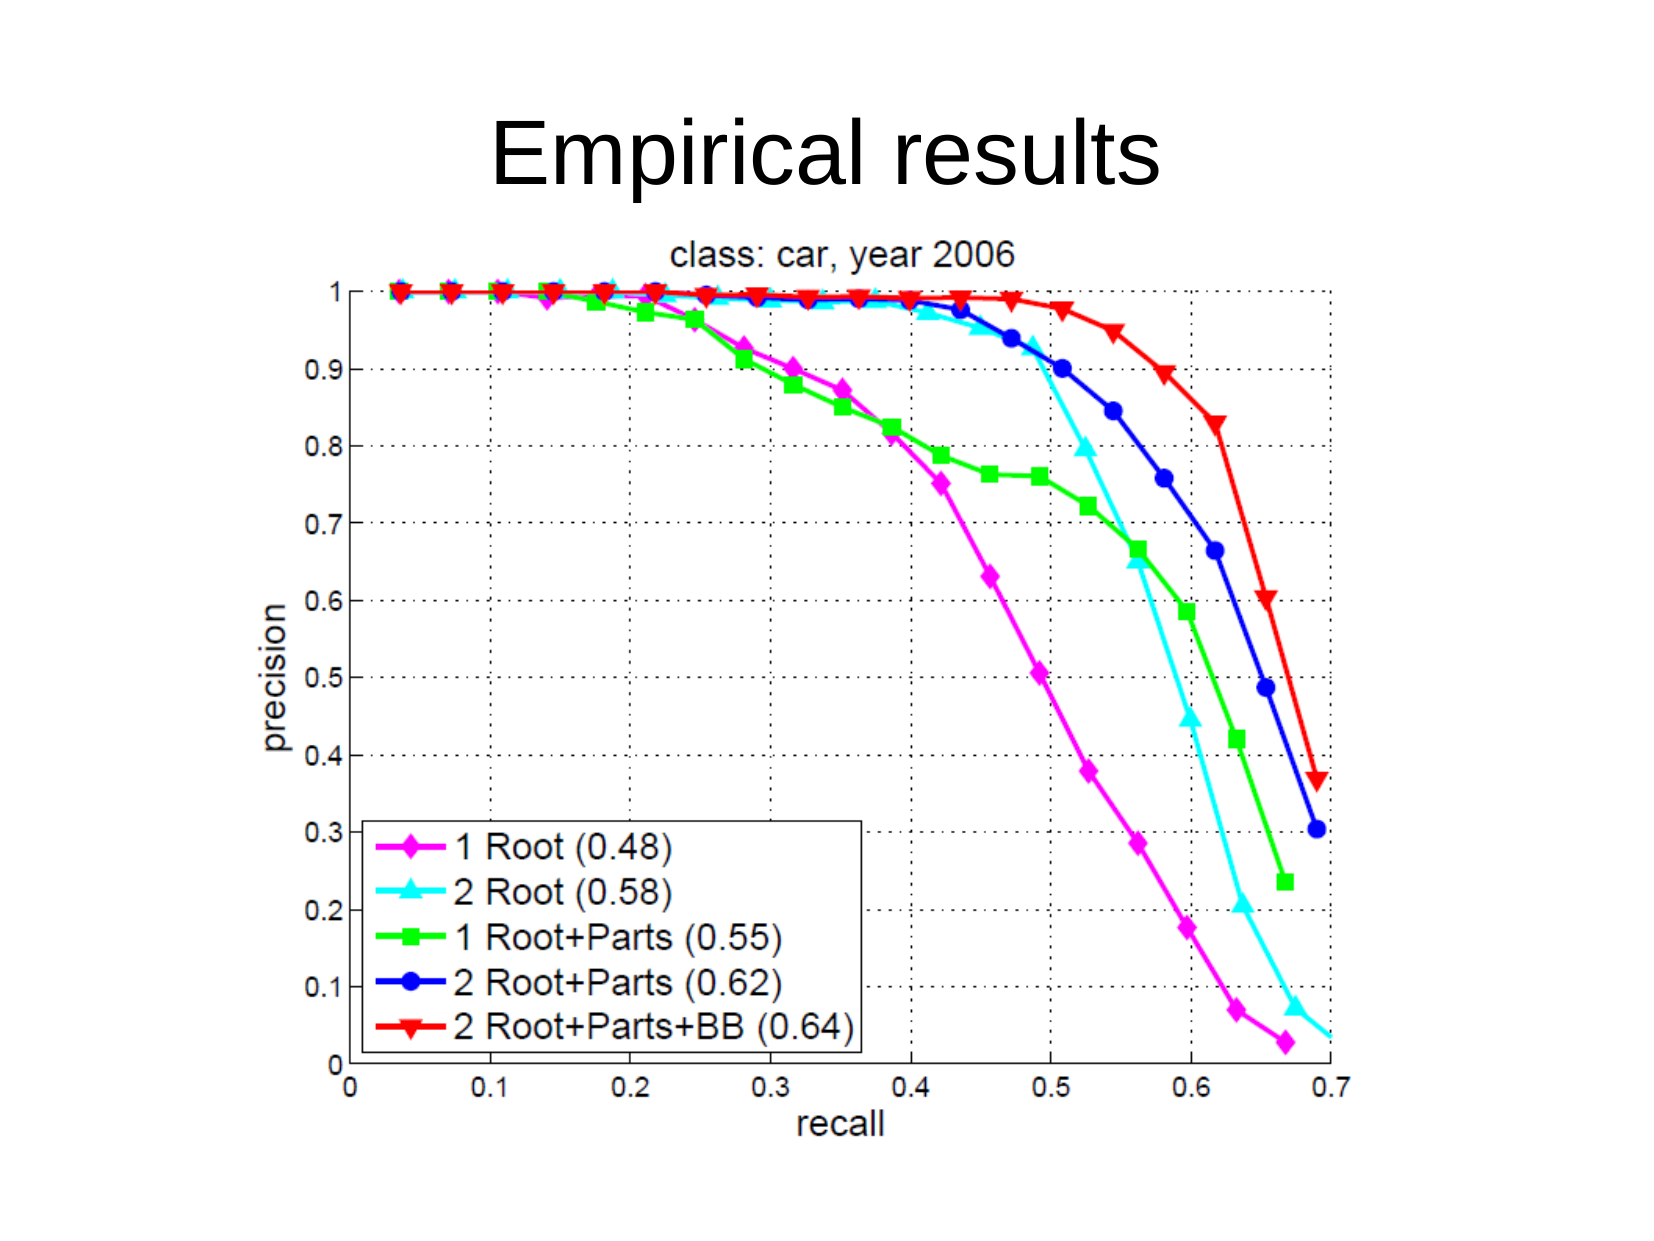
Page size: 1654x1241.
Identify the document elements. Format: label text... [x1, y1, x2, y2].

title Empirical results [82, 49, 1571, 257]
picture [243, 236, 1388, 1156]
